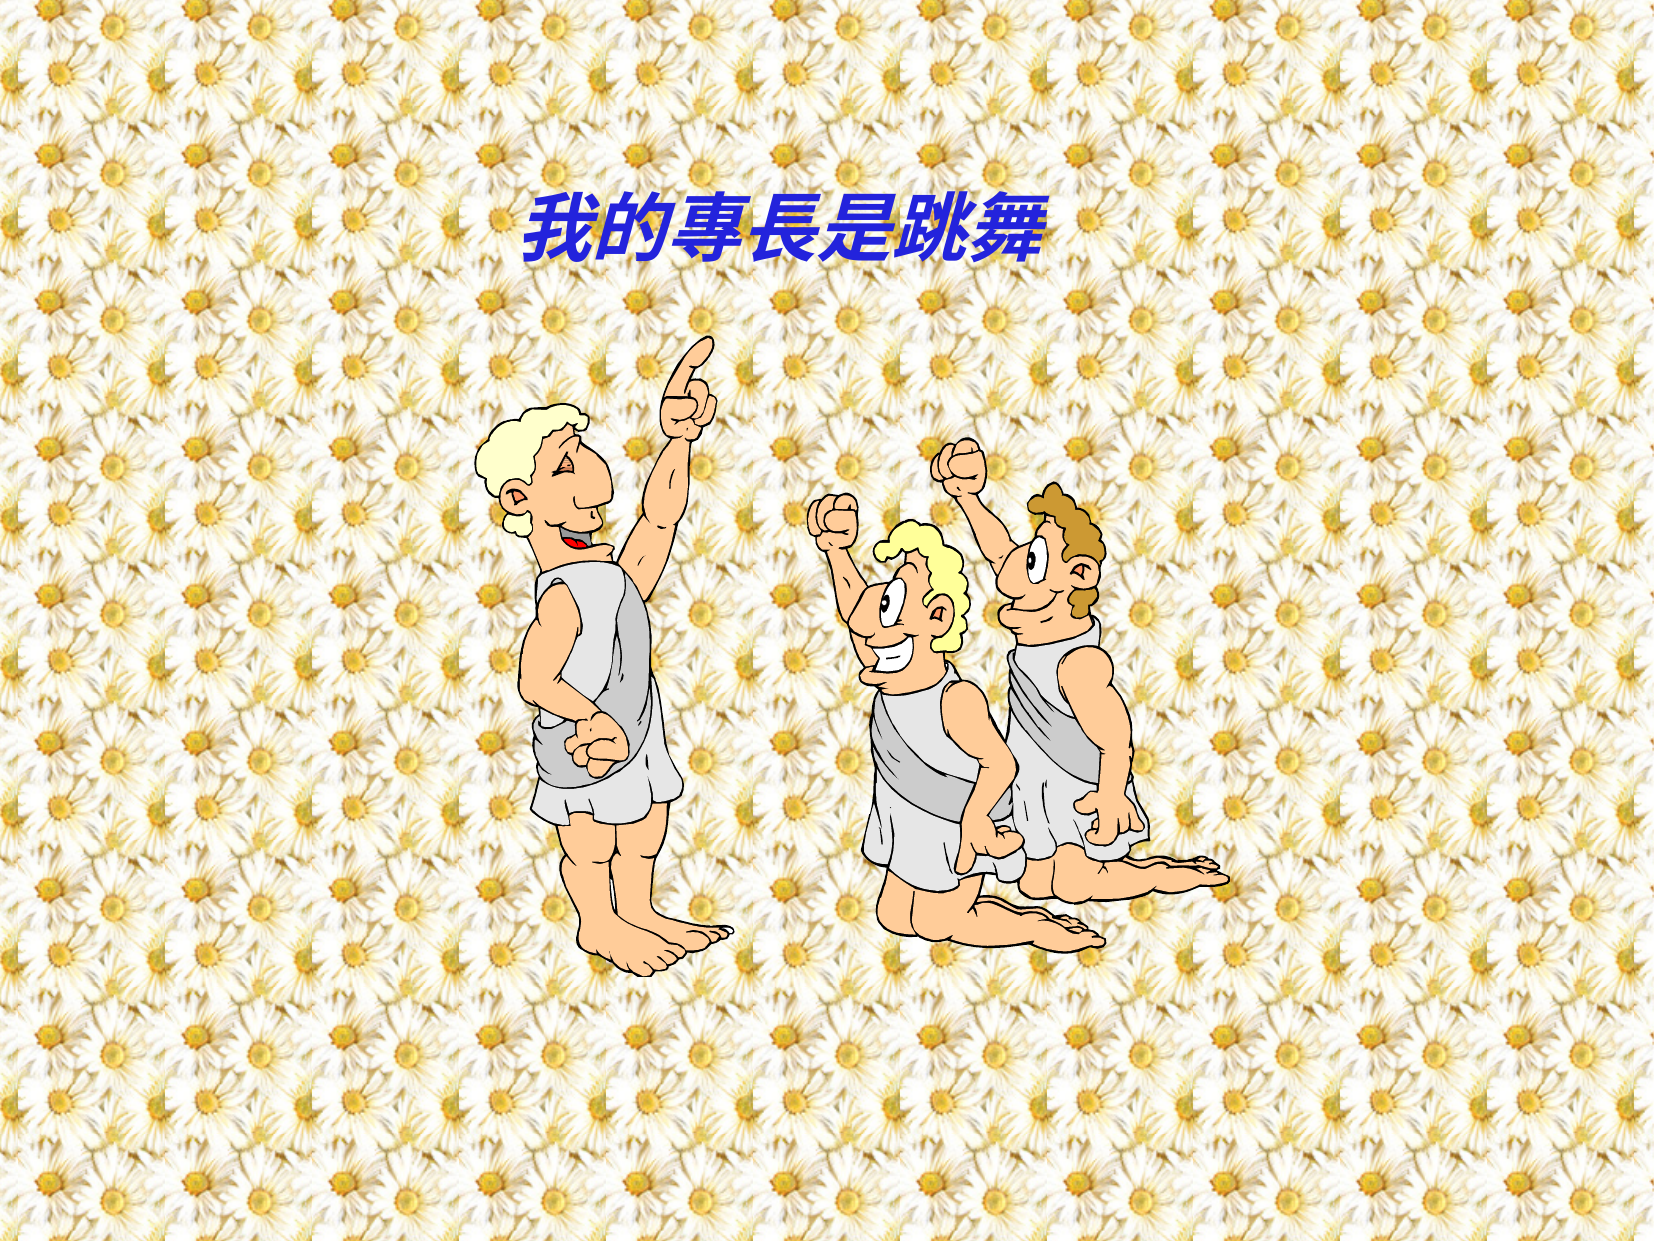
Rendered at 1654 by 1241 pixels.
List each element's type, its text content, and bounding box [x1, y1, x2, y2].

picture [0, 0, 1654, 1241]
text_box 我的專長是跳舞 [501, 160, 1093, 266]
